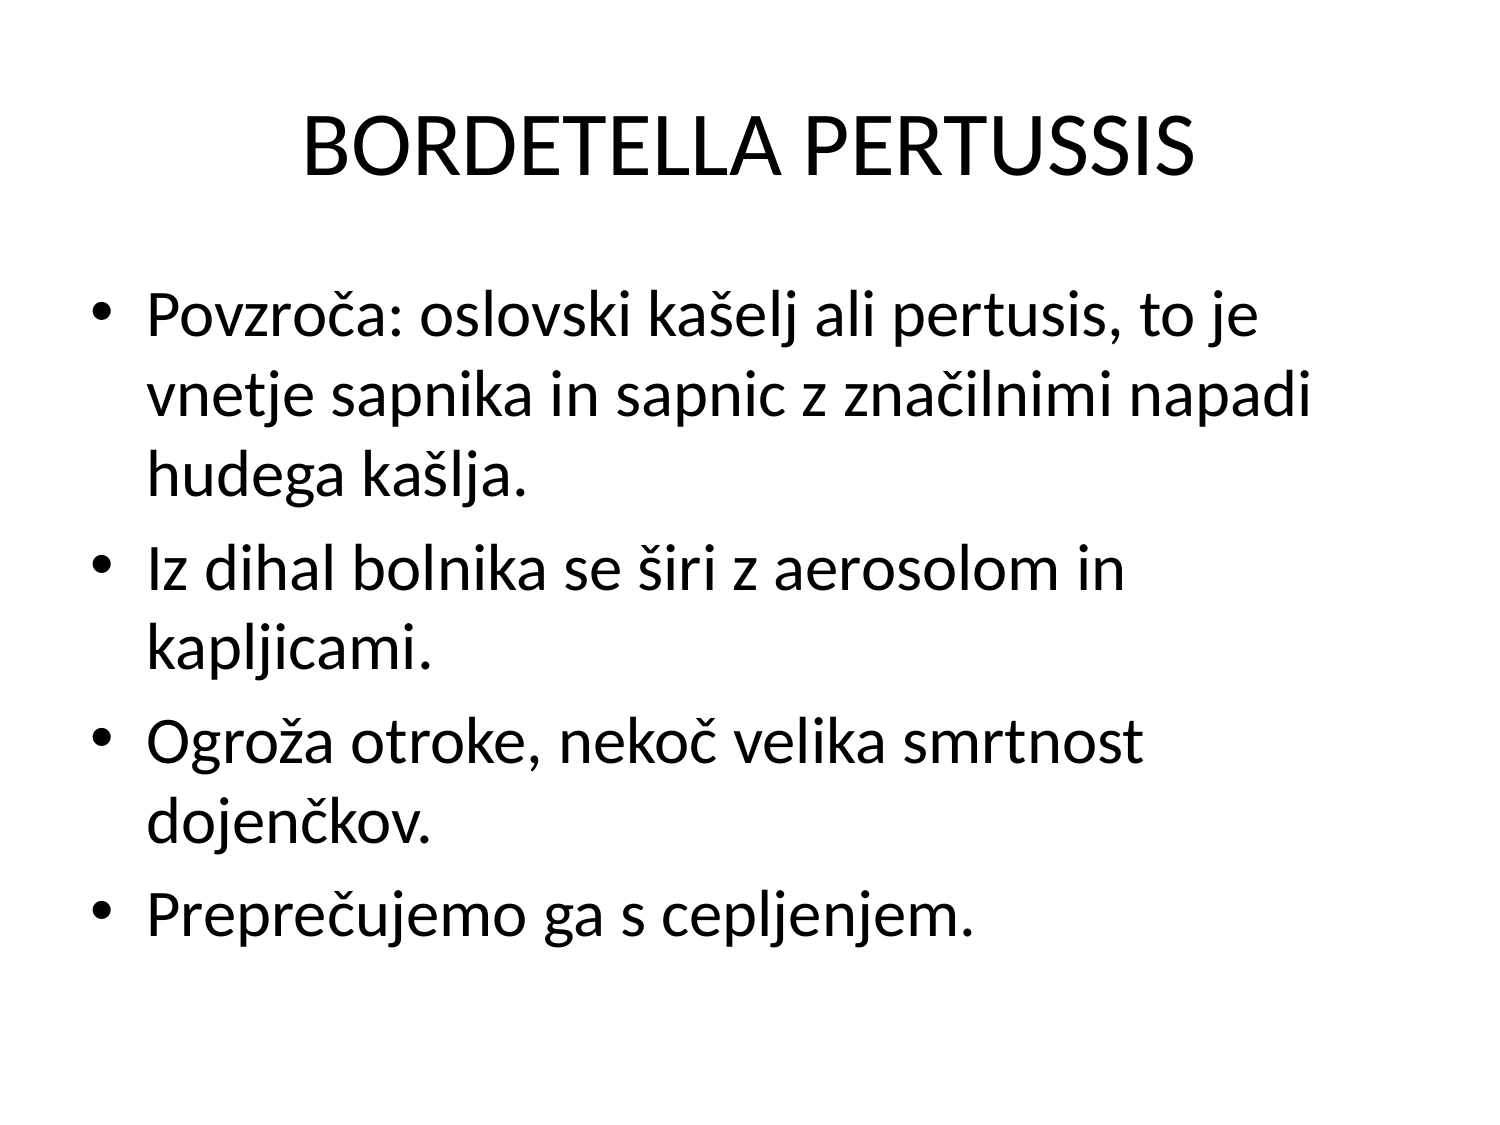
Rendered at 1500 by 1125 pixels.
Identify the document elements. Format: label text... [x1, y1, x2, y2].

title BORDETELLA PERTUSSIS [75, 45, 1425, 233]
list Povzroča: oslovski kašelj ali pertusis, to je vnetje sapnika in sapnic z značilnimi napadi hudega kašlja. Iz dihal bolnika se širi z aerosolom in kapljicami. Ogroža otroke, nekoč velika smrtnost dojenčkov. Preprečujemo ga s cepljenjem. [75, 262, 1425, 1005]
